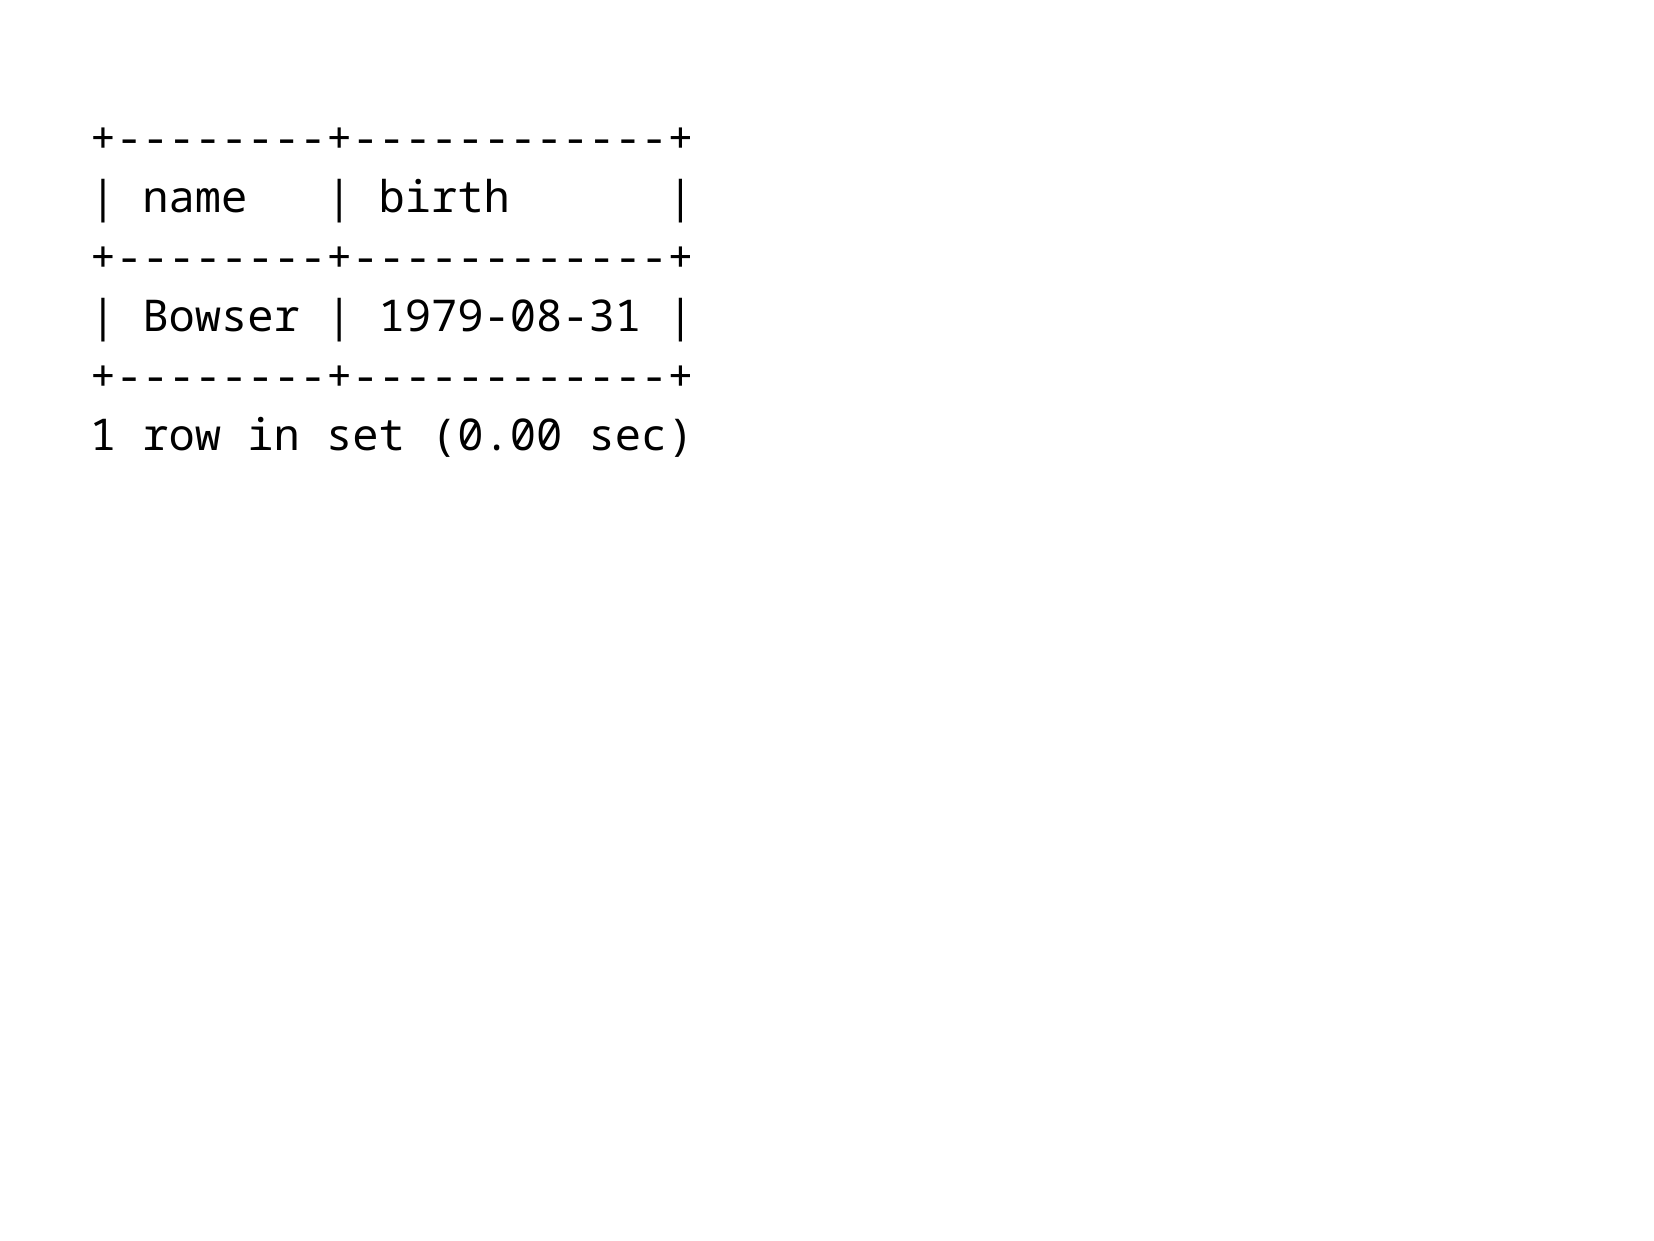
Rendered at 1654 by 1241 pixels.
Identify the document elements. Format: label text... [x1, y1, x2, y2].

text_box +--------+------------+ | name | birth | +--------+------------+ | Bowser | 1979-08-31 | +--------+------------+ 1 row in set (0.00 sec) [75, 99, 1576, 451]
